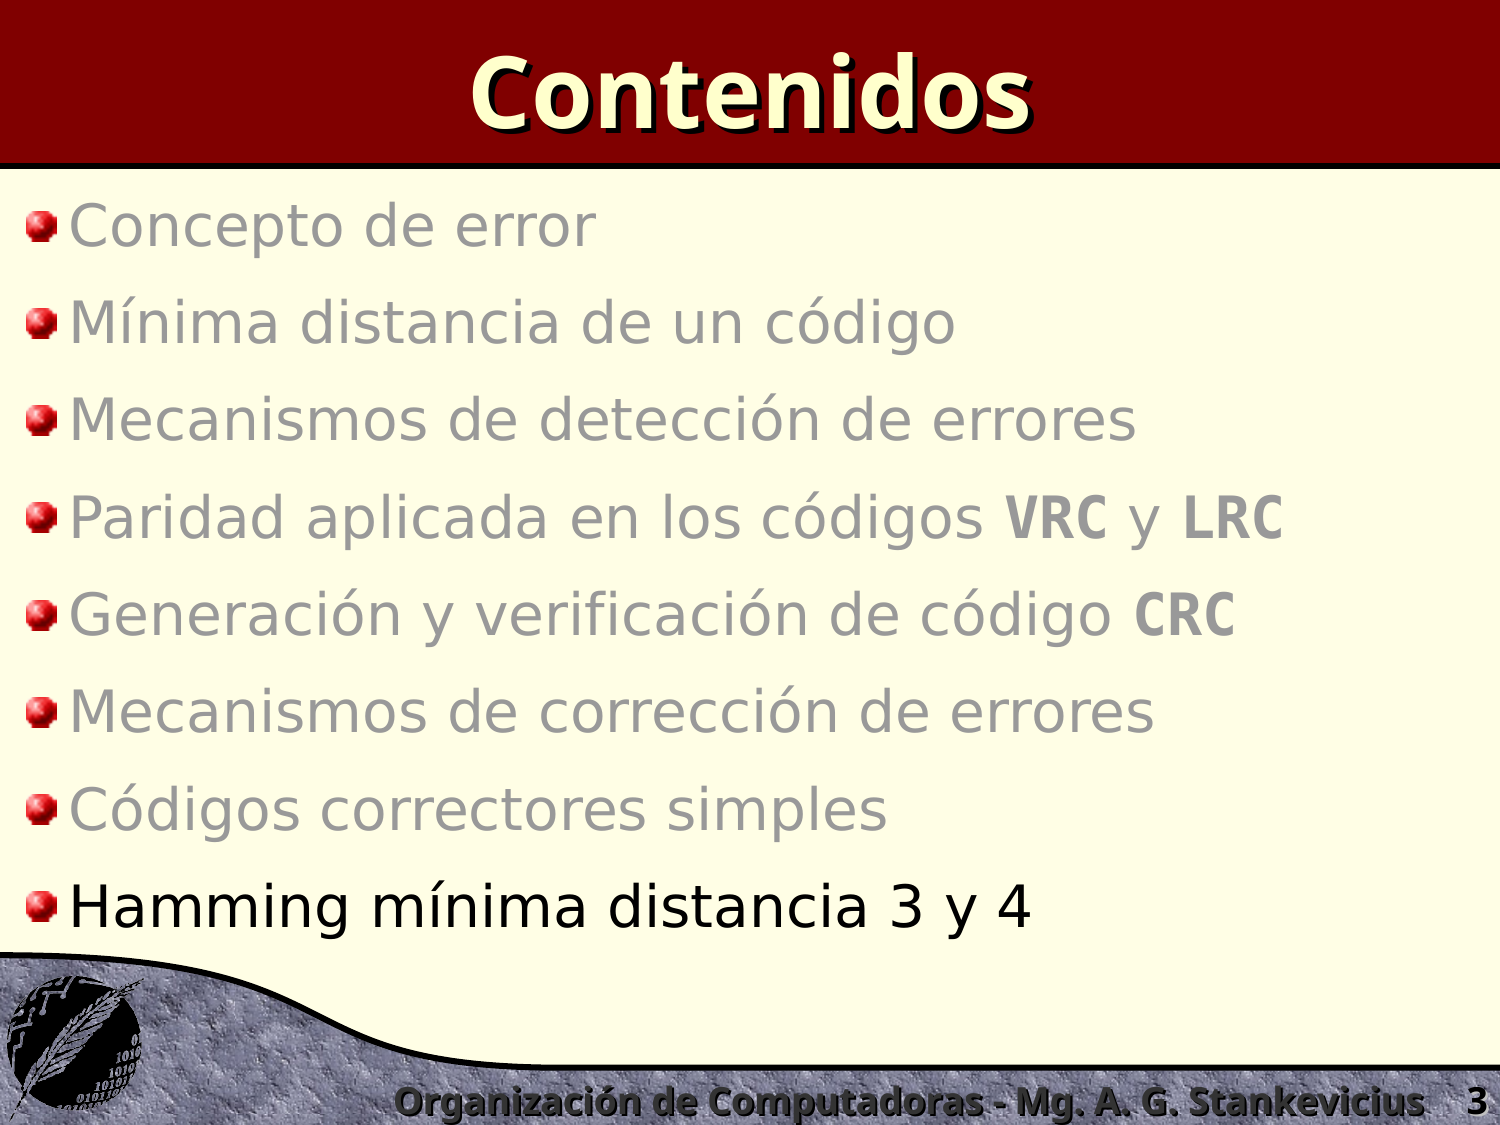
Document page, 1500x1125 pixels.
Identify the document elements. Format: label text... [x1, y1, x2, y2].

list Concepto de error Mínima distancia de un código Mecanismos de detección de errores Paridad aplicada en los códigos VRC y LRC Generación y verificación de código CRC Mecanismos de corrección de errores Códigos correctores simples Hamming mínima distancia 3 y 4 [11, 192, 1486, 944]
picture [0, 959, 1500, 1125]
title Contenidos [15, 5, 1485, 160]
picture [1058, 1100, 1065, 1110]
picture [802, 1100, 806, 1110]
picture [448, 1100, 455, 1110]
